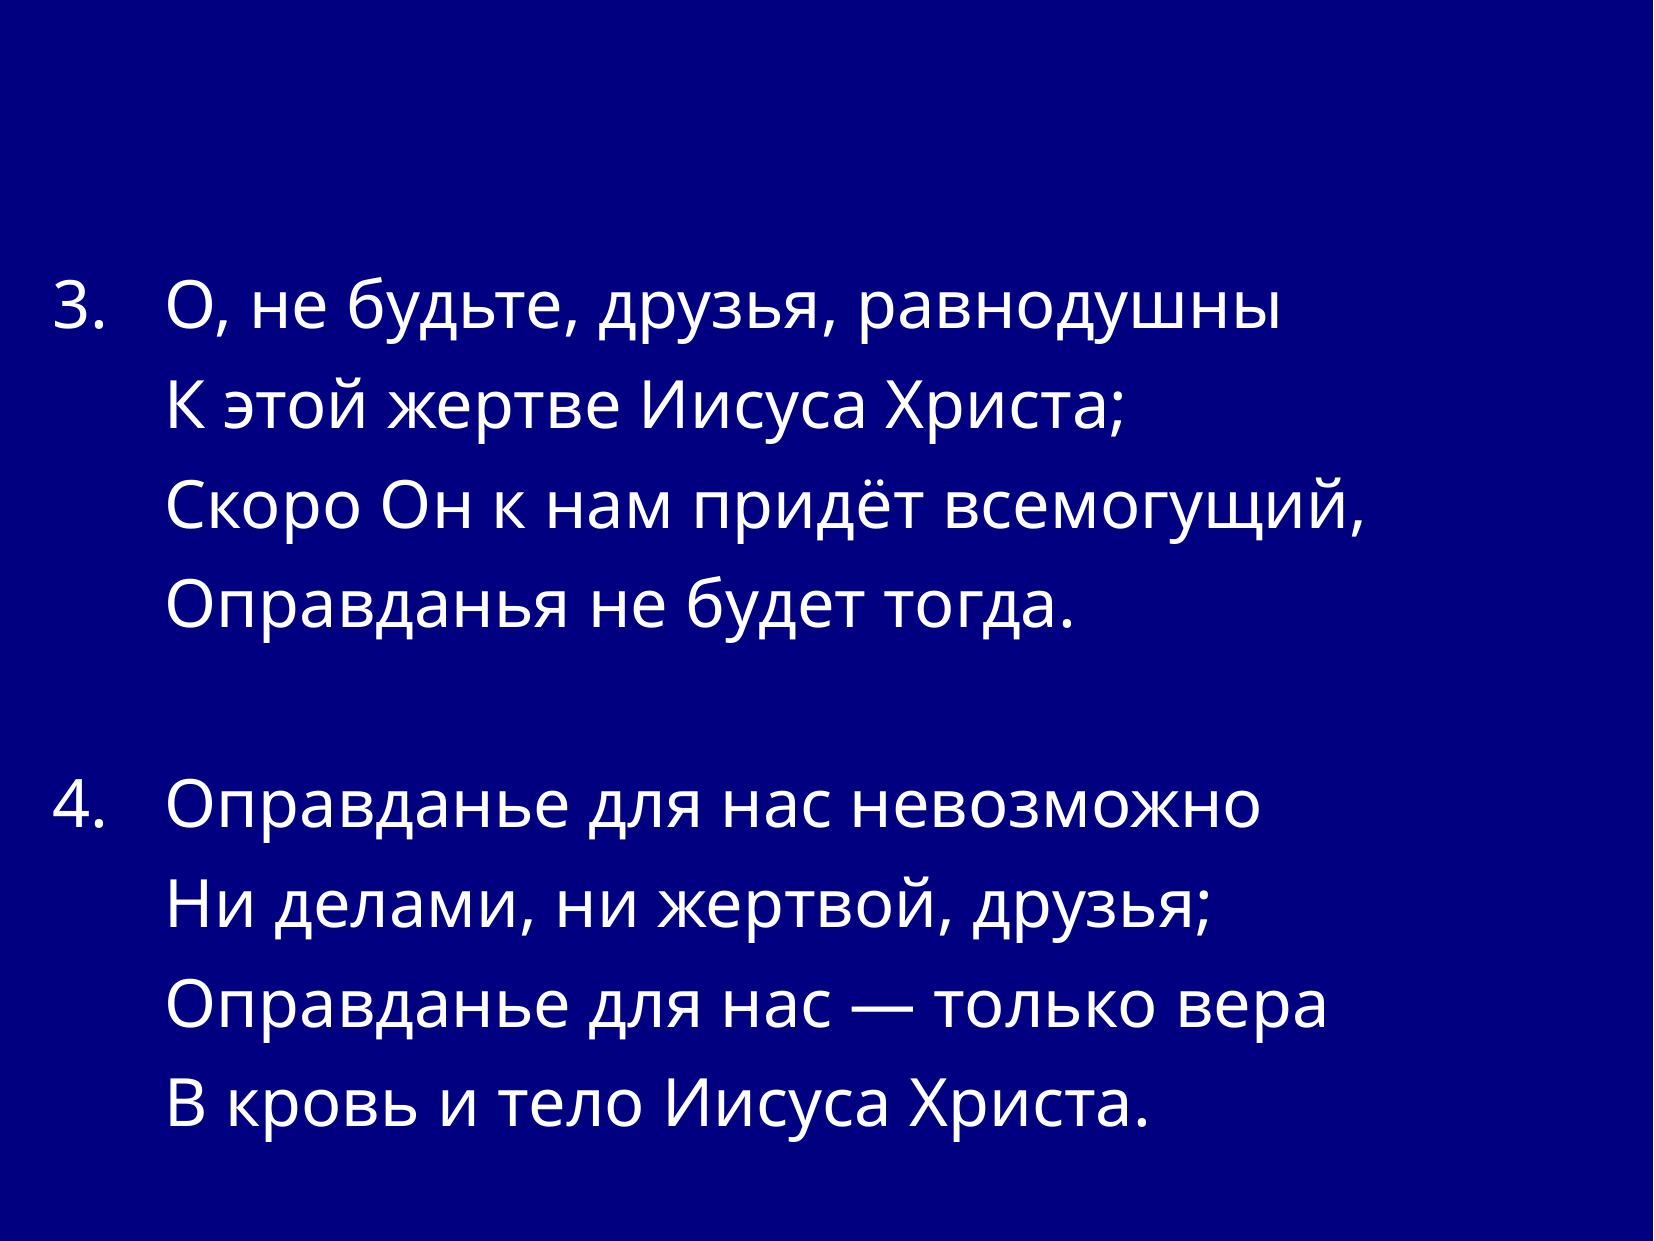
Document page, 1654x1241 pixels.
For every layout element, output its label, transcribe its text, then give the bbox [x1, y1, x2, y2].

text_box 3. О, не будьте, друзья, равнодушны К этой жертве Иисуса Христа; Скоро Он к нам придёт всемогущий, Оправданья не будет тогда. 4. Оправданье для нас невозможно Ни делами, ни жертвой, друзья; Оправданье для нас — только вера В кровь и тело Иисуса Христа. [37, 150, 1653, 1163]
